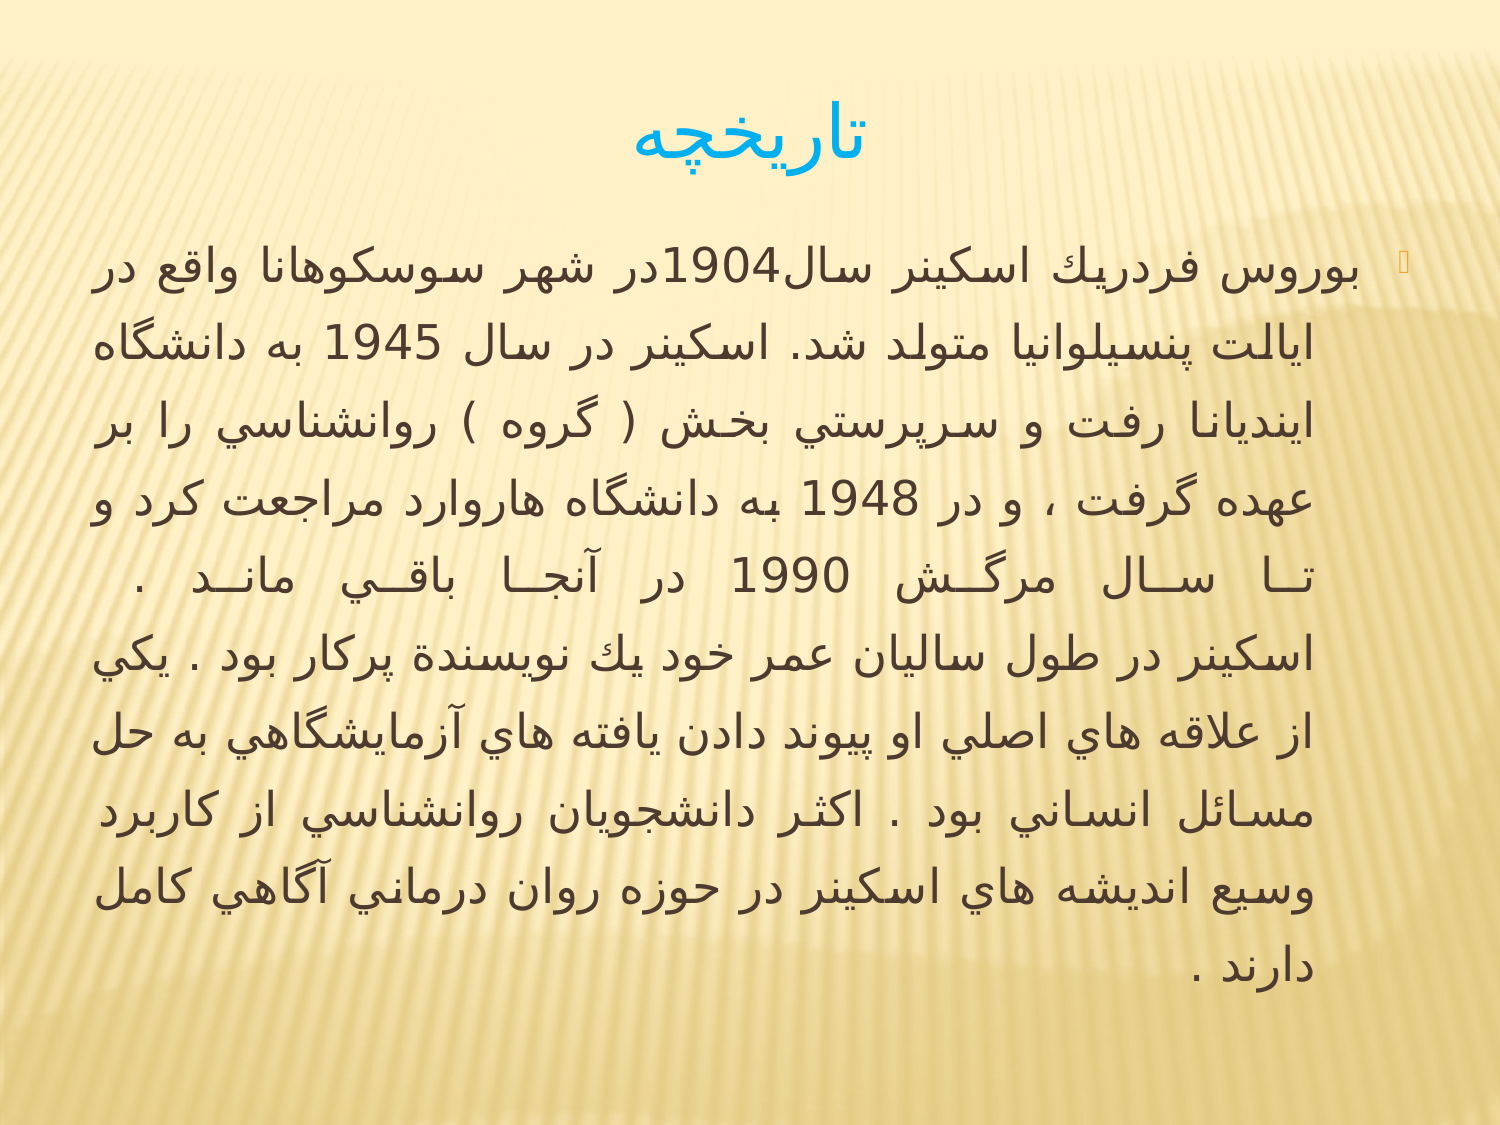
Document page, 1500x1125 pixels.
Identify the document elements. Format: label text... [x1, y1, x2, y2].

title تاریخچه [75, 45, 1426, 220]
list بوروس فردريك اسكينر سال1904در شهر سوسكوهانا واقع در ايالت پنسيلوانيا متولد شد. اسكينر در سال 1945 به دانشگاه اينديانا رفت و سرپرستي بخش ( گروه ) روانشناسي را بر عهده گرفت ، و در 1948 به دانشگاه هاروارد مراجعت كرد و تا سال مرگش 1990 در آنجا باقي ماند . اسكينر در طول ساليان عمر خود يك نويسندة پركار بود . يكي از علاقه هاي اصلي او پيوند دادن يافته هاي آزمايشگاهي به حل مسائل انساني بود . اكثر دانشجويان روانشناسي از كاربرد وسيع انديشه هاي اسكينر در حوزه روان درماني آگاهي كامل دارند . [75, 208, 1424, 1059]
